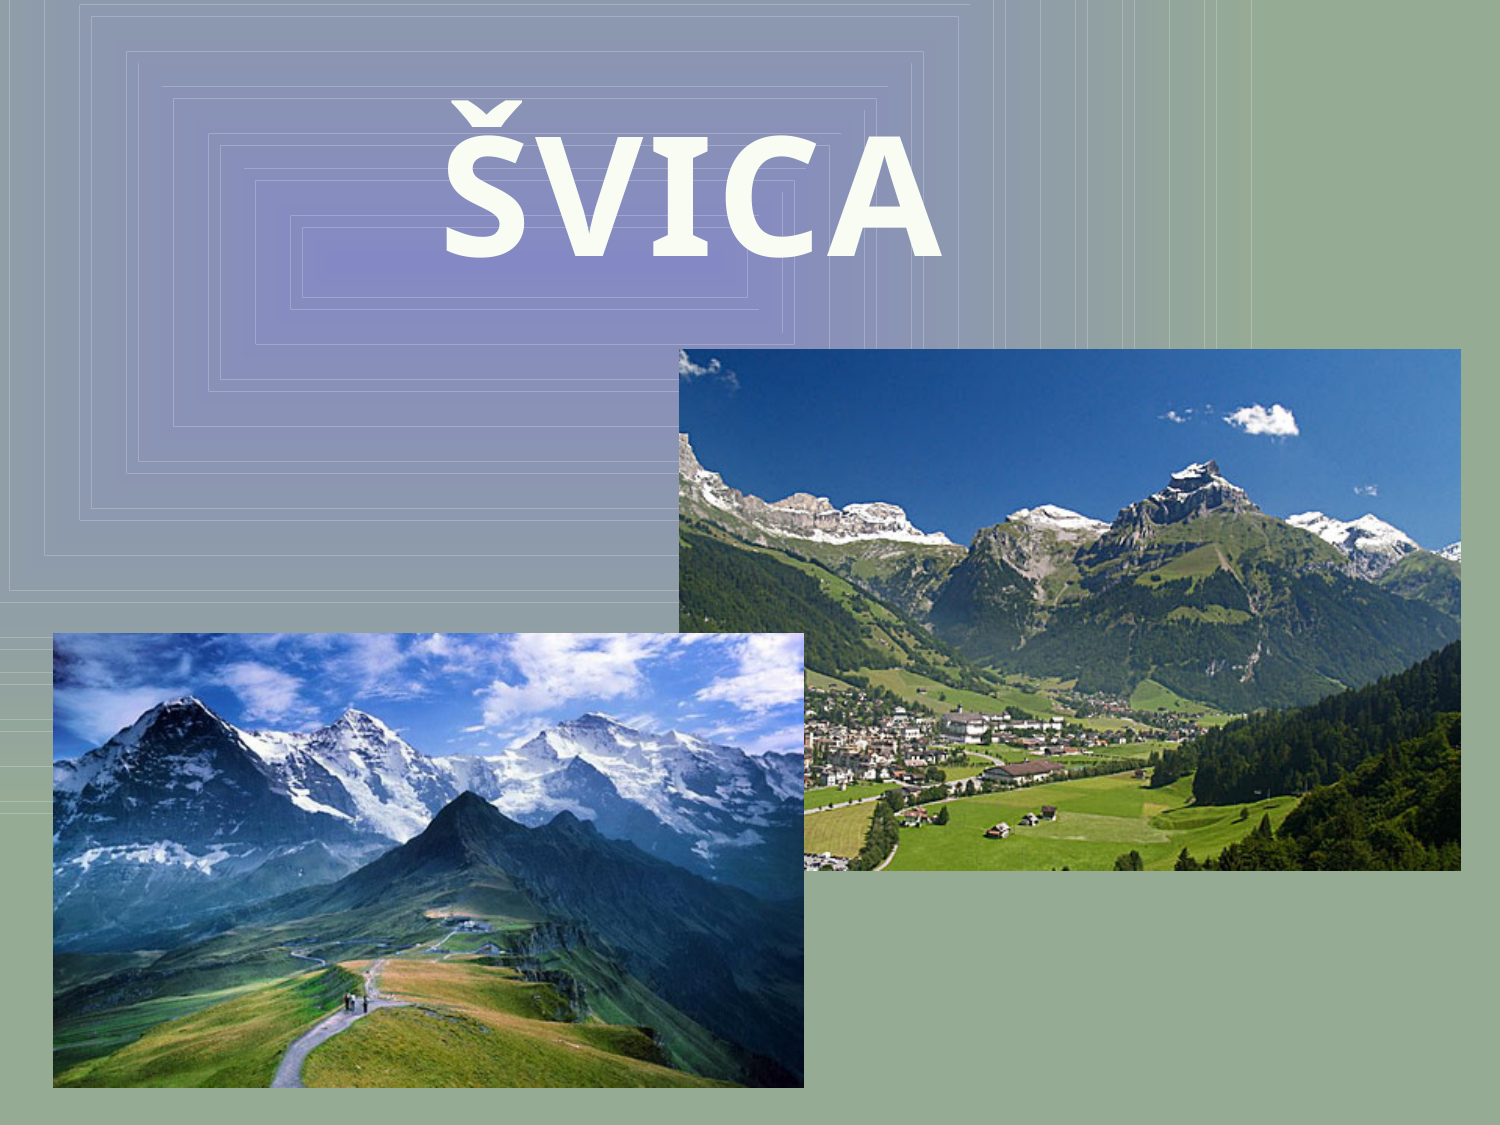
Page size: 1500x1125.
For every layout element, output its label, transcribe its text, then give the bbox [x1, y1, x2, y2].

picture [53, 349, 1461, 1088]
text_box ŠVICA [328, 81, 1055, 297]
